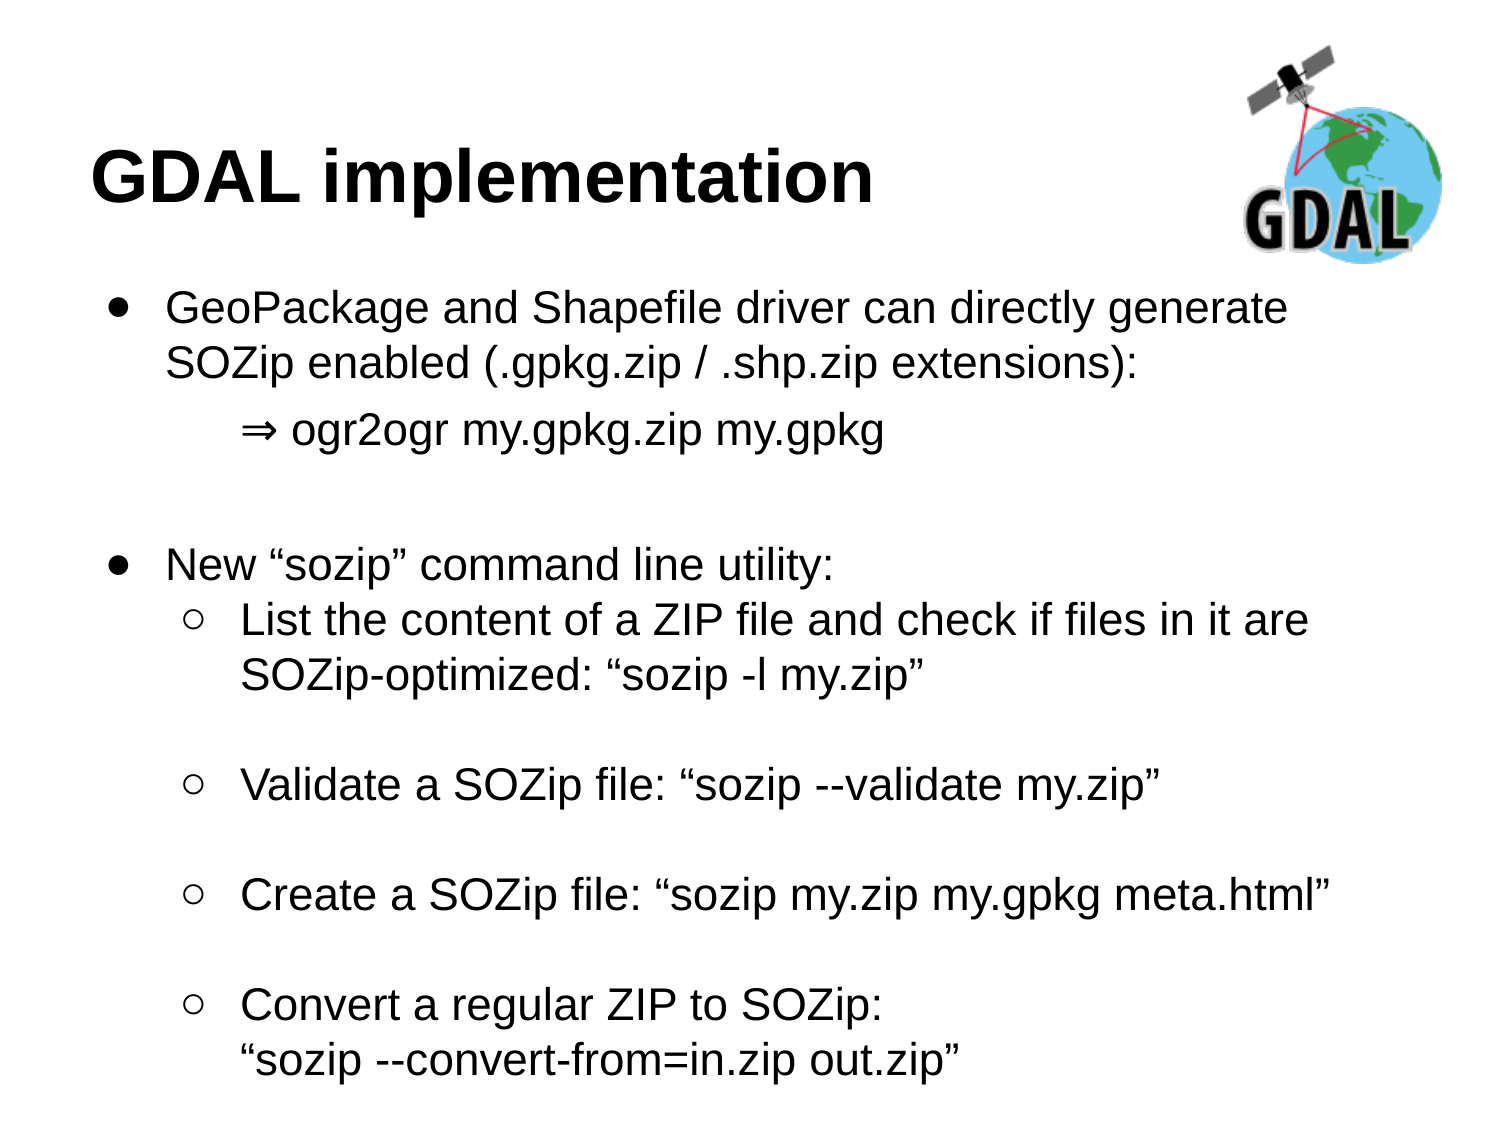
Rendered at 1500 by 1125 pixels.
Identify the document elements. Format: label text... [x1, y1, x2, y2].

list GeoPackage and Shapefile driver can directly generate SOZip enabled (.gpkg.zip / .shp.zip extensions): ⇒ ogr2ogr my.gpkg.zip my.gpkg New “sozip” command line utility: List the content of a ZIP file and check if files in it are SOZip-optimized: “sozip -l my.zip” Validate a SOZip file: “sozip --validate my.zip” Create a SOZip file: “sozip my.zip my.gpkg meta.html” Convert a regular ZIP to SOZip: “sozip --convert-from=in.zip out.zip” [75, 262, 1425, 1078]
title GDAL implementation [75, 45, 1243, 233]
picture [1243, 45, 1442, 264]
